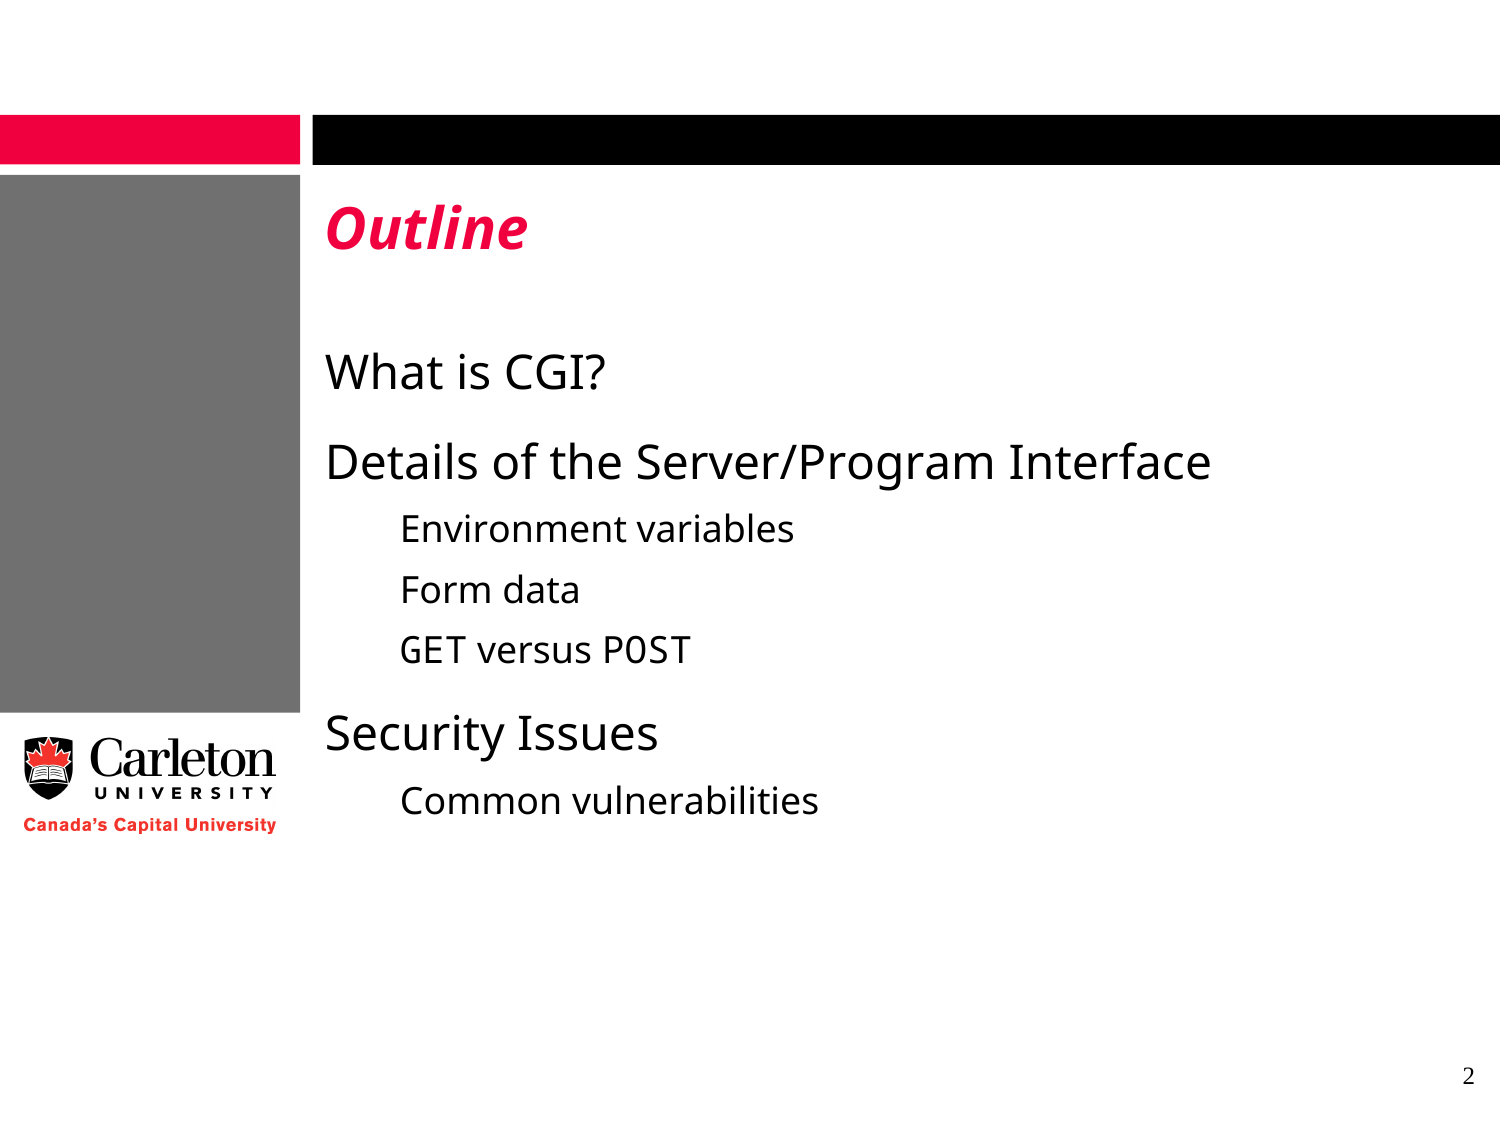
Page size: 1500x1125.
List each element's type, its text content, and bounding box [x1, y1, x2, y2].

list What is CGI? Details of the Server/Program Interface Environment variables Form data GET versus POST Security Issues Common vulnerabilities [324, 324, 1450, 1051]
picture [24, 737, 276, 834]
title Outline [324, 187, 1450, 324]
